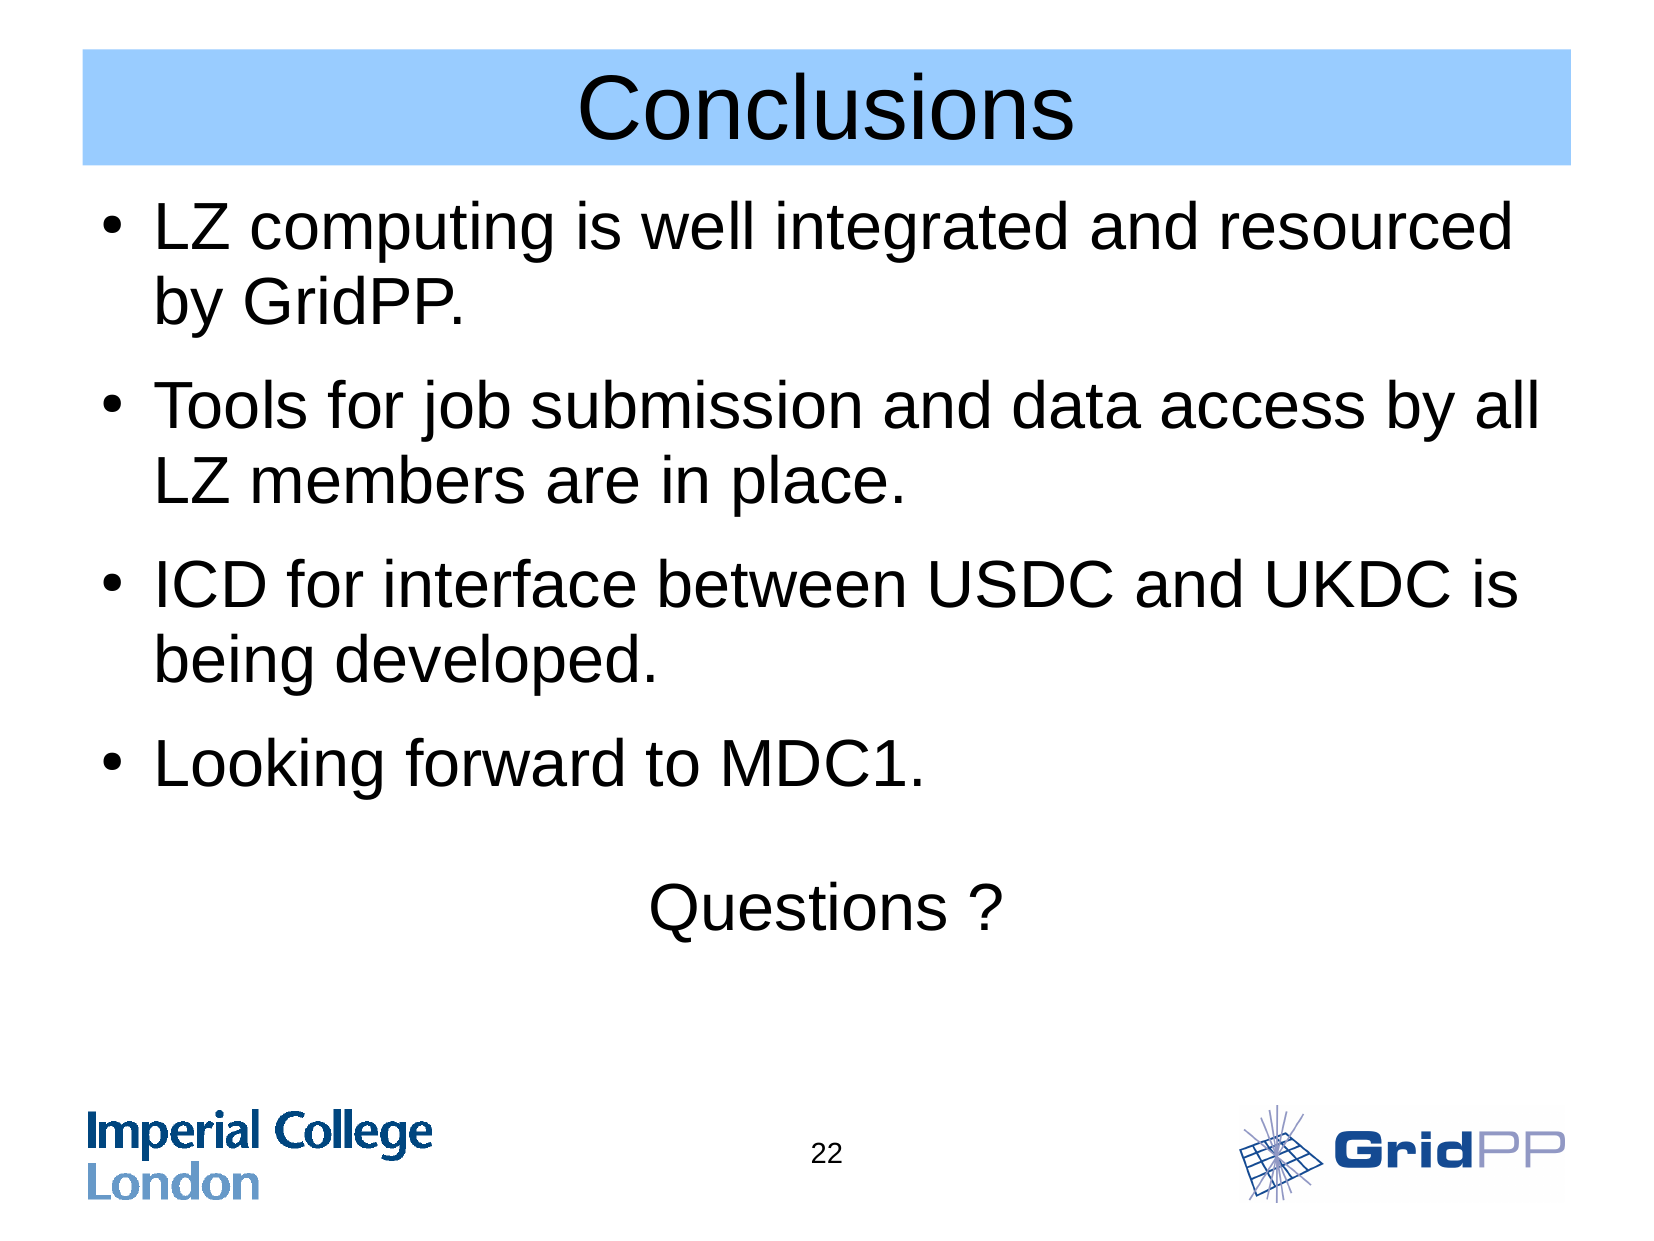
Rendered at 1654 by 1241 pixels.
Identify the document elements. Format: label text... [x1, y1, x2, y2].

text_box Questions ? [633, 862, 1020, 952]
title Conclusions [82, 49, 1571, 166]
picture [1239, 1105, 1565, 1203]
list LZ computing is well integrated and resourced by GridPP. Tools for job submission and data access by all LZ members are in place. ICD for interface between USDC and UKDC is being developed. Looking forward to MDC1. [82, 188, 1571, 1075]
picture [88, 1109, 432, 1200]
